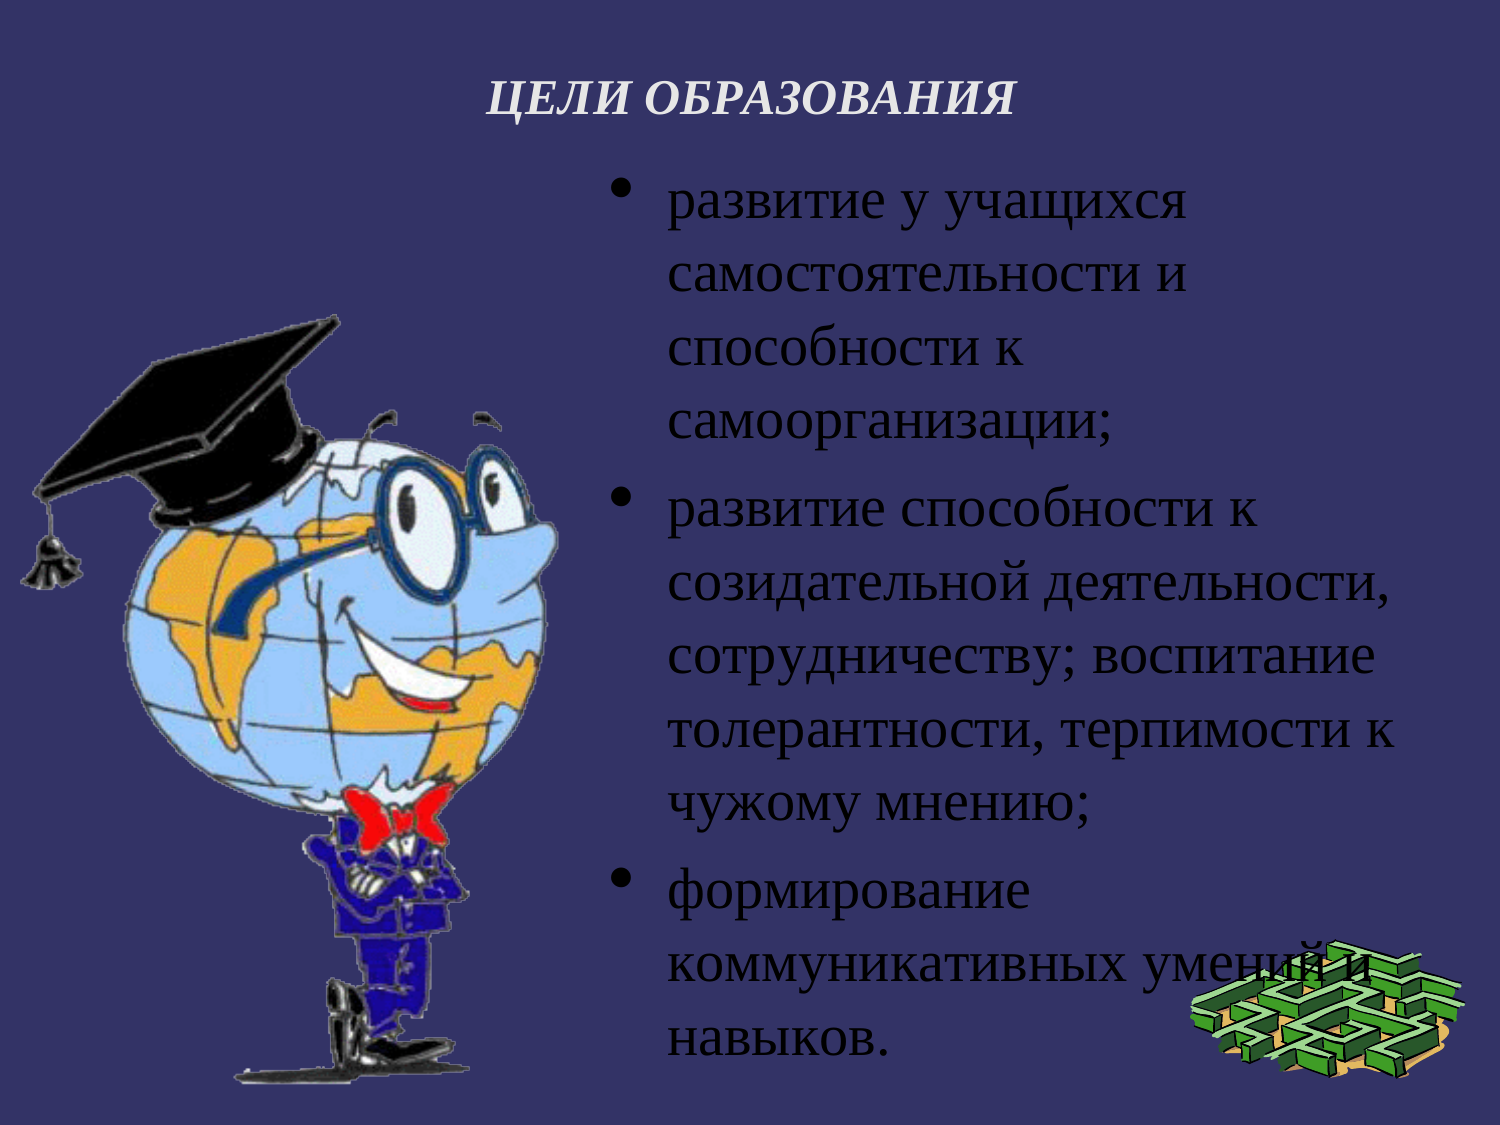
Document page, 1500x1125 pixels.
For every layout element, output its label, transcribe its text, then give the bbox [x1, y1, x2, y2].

text_box [17, 314, 596, 1095]
title ЦЕЛИ ОБРАЗОВАНИЯ [76, 18, 1427, 172]
list развитие у учащихся самостоятельности и способности к самоорганизации; развитие способности к созидательной деятельности, сотрудничеству; воспитание толерантности, терпимости к чужому мнению; формирование коммуникативных умений и навыков. [596, 148, 1483, 1125]
